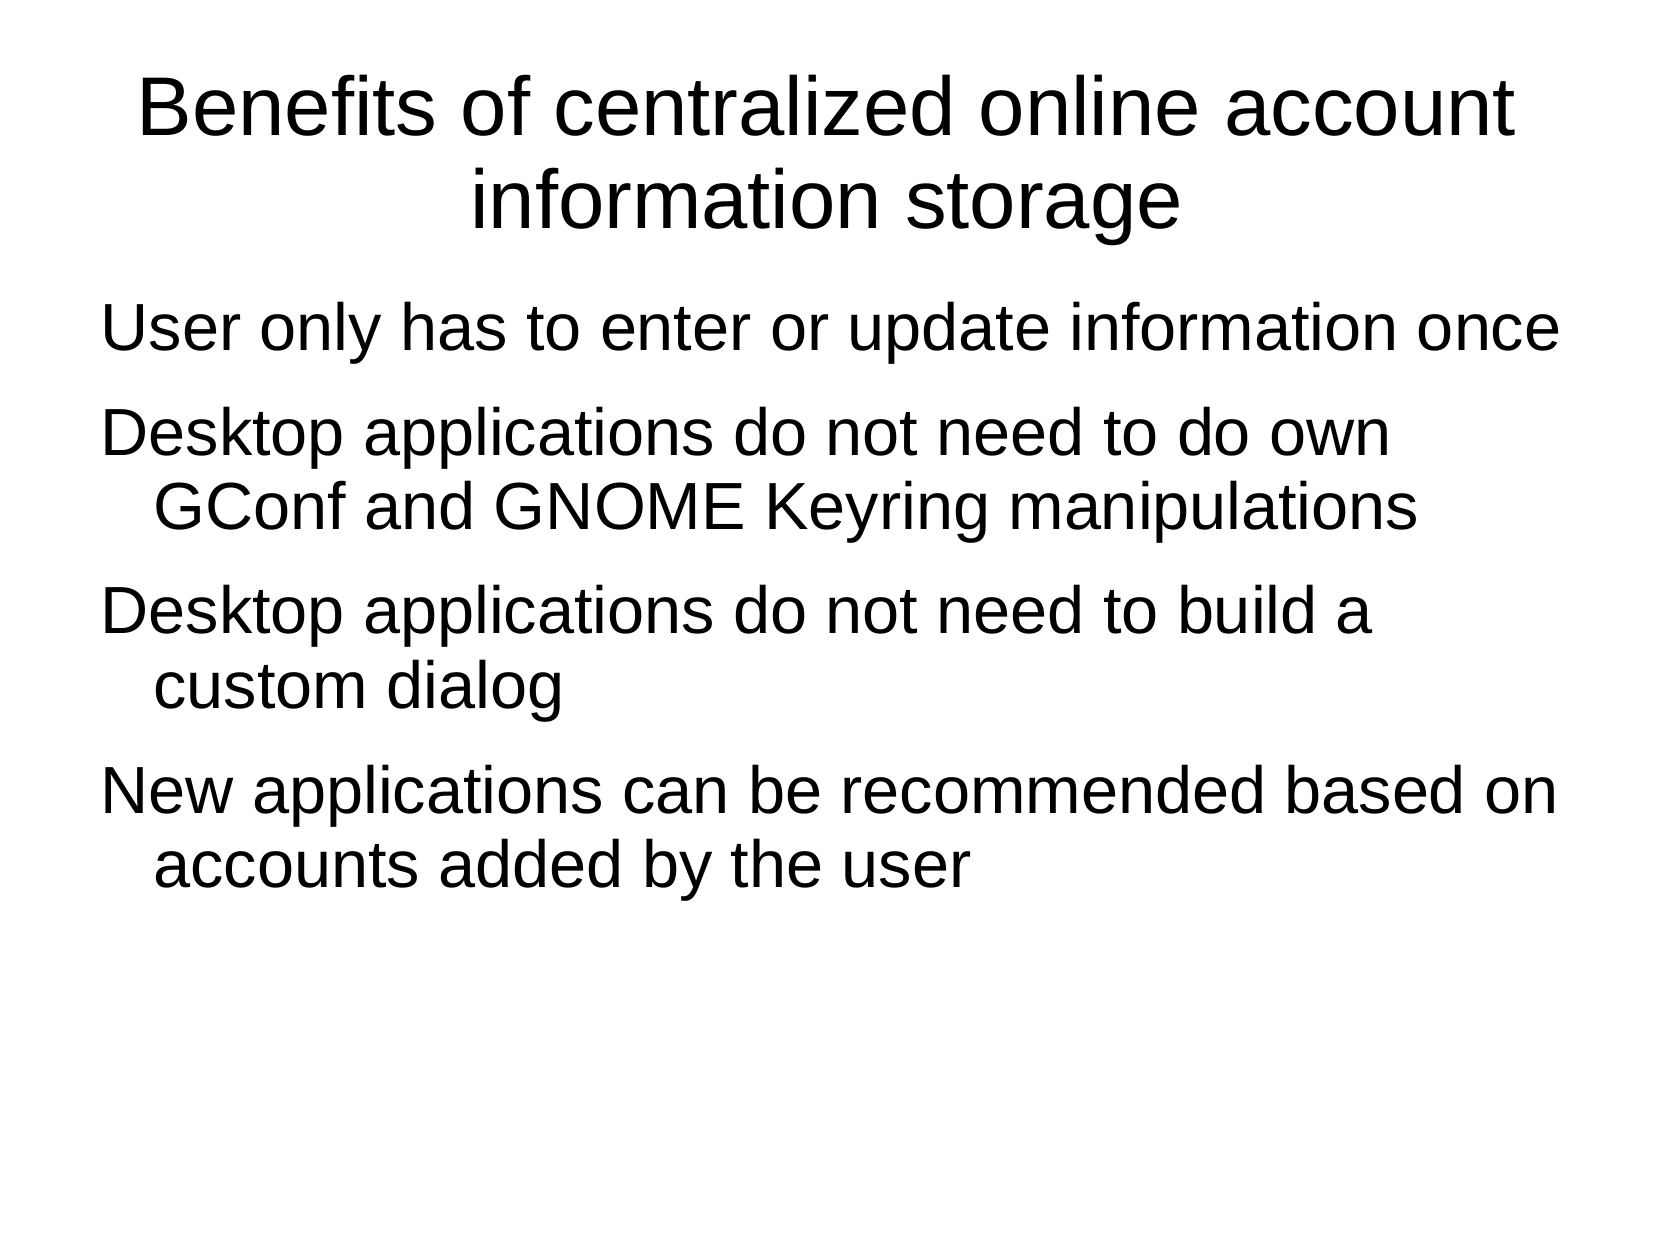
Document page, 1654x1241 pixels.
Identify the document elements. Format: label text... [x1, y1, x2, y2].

list User only has to enter or update information once Desktop applications do not need to do own GConf and GNOME Keyring manipulations Desktop applications do not need to build a custom dialog New applications can be recommended based on accounts added by the user [82, 290, 1571, 1094]
title Benefits of centralized online account information storage [82, 56, 1571, 250]
